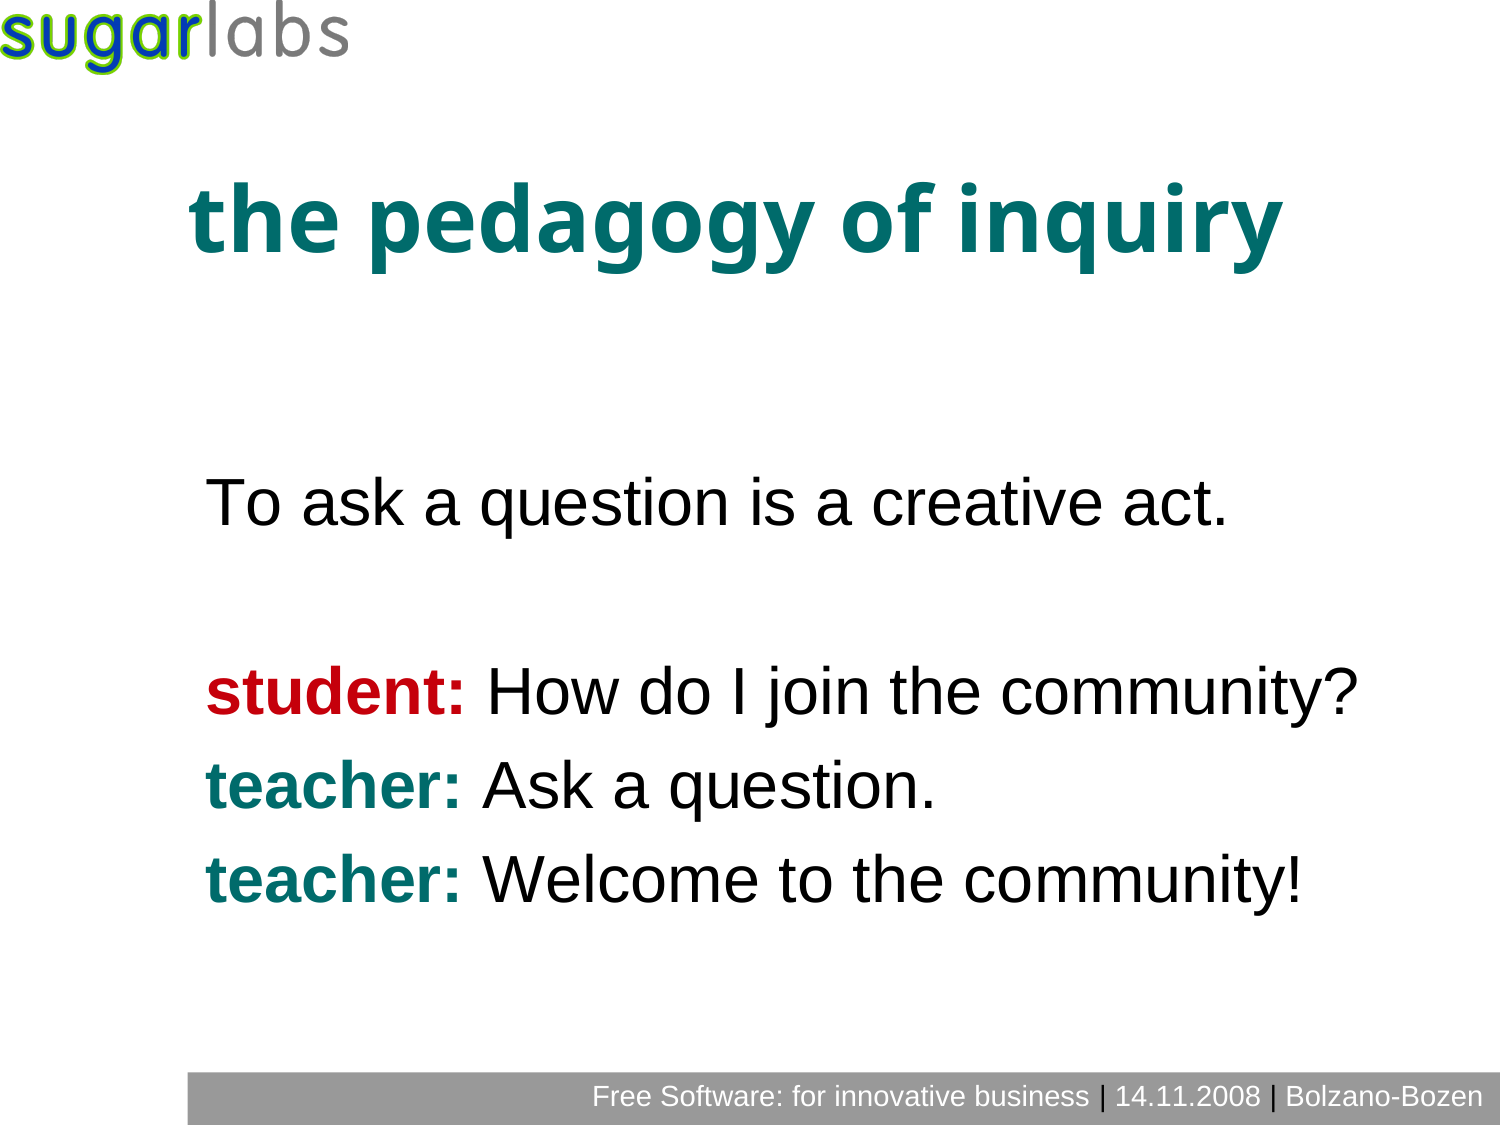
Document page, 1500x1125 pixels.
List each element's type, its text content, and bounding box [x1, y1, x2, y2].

subtitle To ask a question is a creative act. student: How do I join the community? teacher: Ask a question. teacher: Welcome to the community! [187, 337, 1425, 1042]
picture [0, 0, 348, 75]
title the pedagogy of inquiry [187, 75, 1500, 338]
